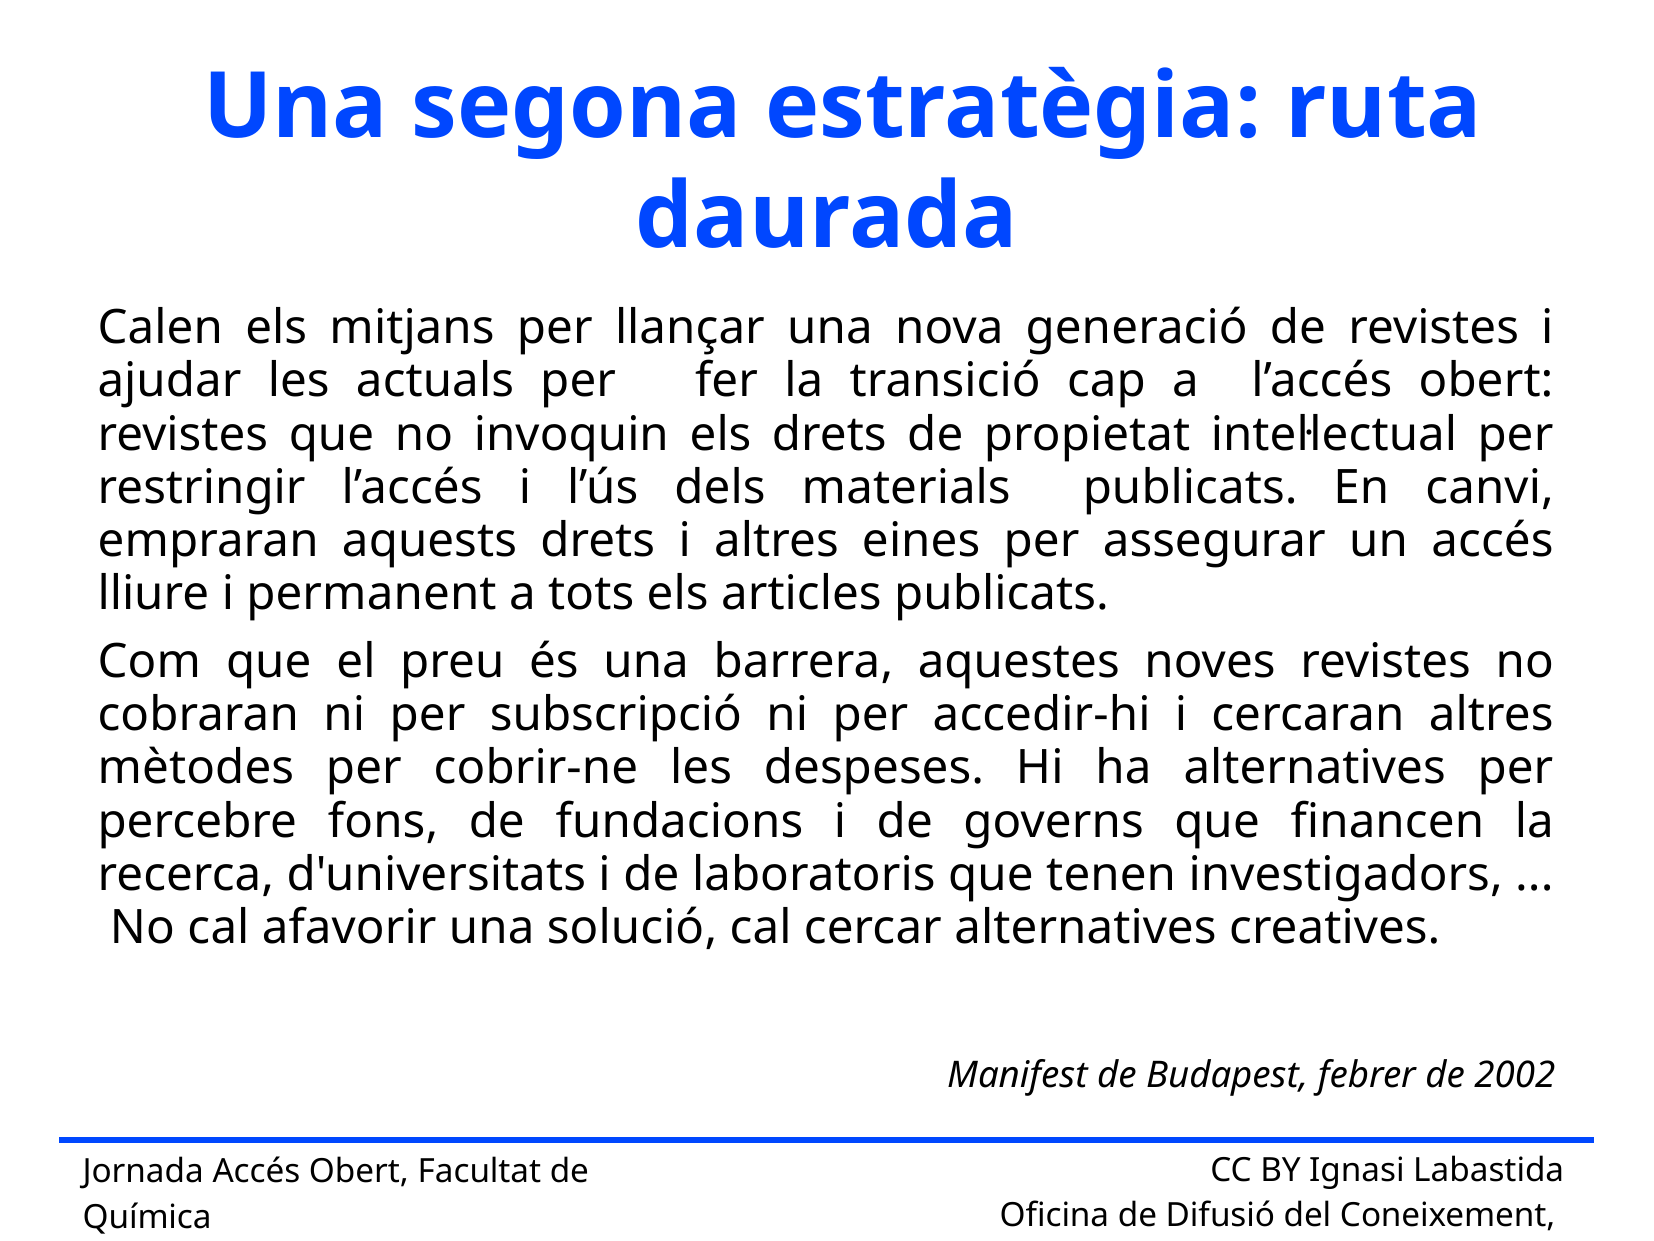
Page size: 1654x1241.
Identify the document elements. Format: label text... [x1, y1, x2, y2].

title Una segona estratègia: ruta daurada [82, 38, 1571, 267]
list Calen els mitjans per llançar una nova generació de revistes i ajudar les actuals per fer la transició cap a l’accés obert: revistes que no invoquin els drets de propietat intel·lectual per restringir l’accés i l’ús dels materials publicats. En canvi, empraran aquests drets i altres eines per assegurar un accés lliure i permanent a tots els articles publicats. Com que el preu és una barrera, aquestes noves revistes no cobraran ni per subscripció ni per accedir-hi i cercaran altres mètodes per cobrir-ne les despeses. Hi ha alternatives per percebre fons, de fundacions i de governs que financen la recerca, d'universitats i de laboratoris que tenen investigadors, ... No cal afavorir una solució, cal cercar alternatives creatives. Manifest de Budapest, febrer de 2002 [82, 289, 1571, 1108]
